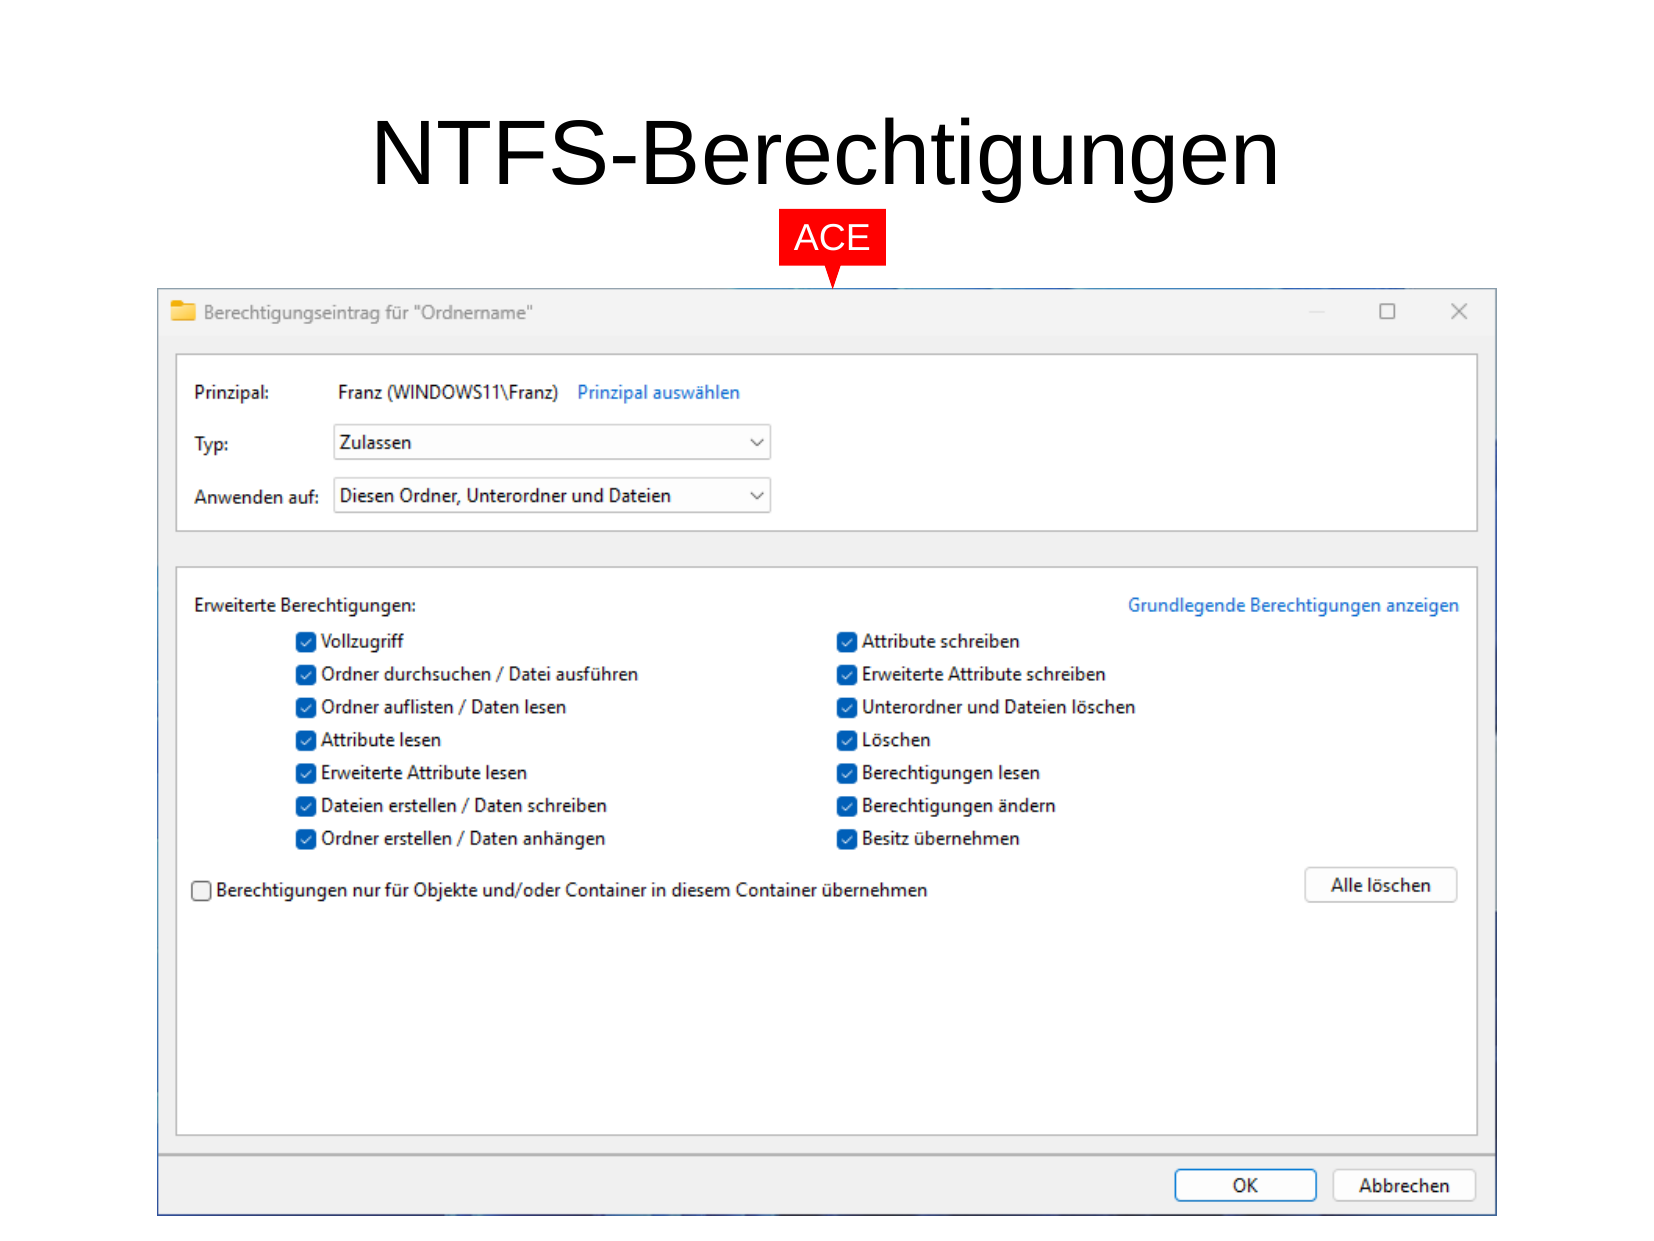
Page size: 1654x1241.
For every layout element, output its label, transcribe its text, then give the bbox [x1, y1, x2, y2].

title NTFS-Berechtigungen [82, 56, 1571, 250]
text_box ACE [779, 208, 886, 266]
picture [157, 288, 1497, 1216]
